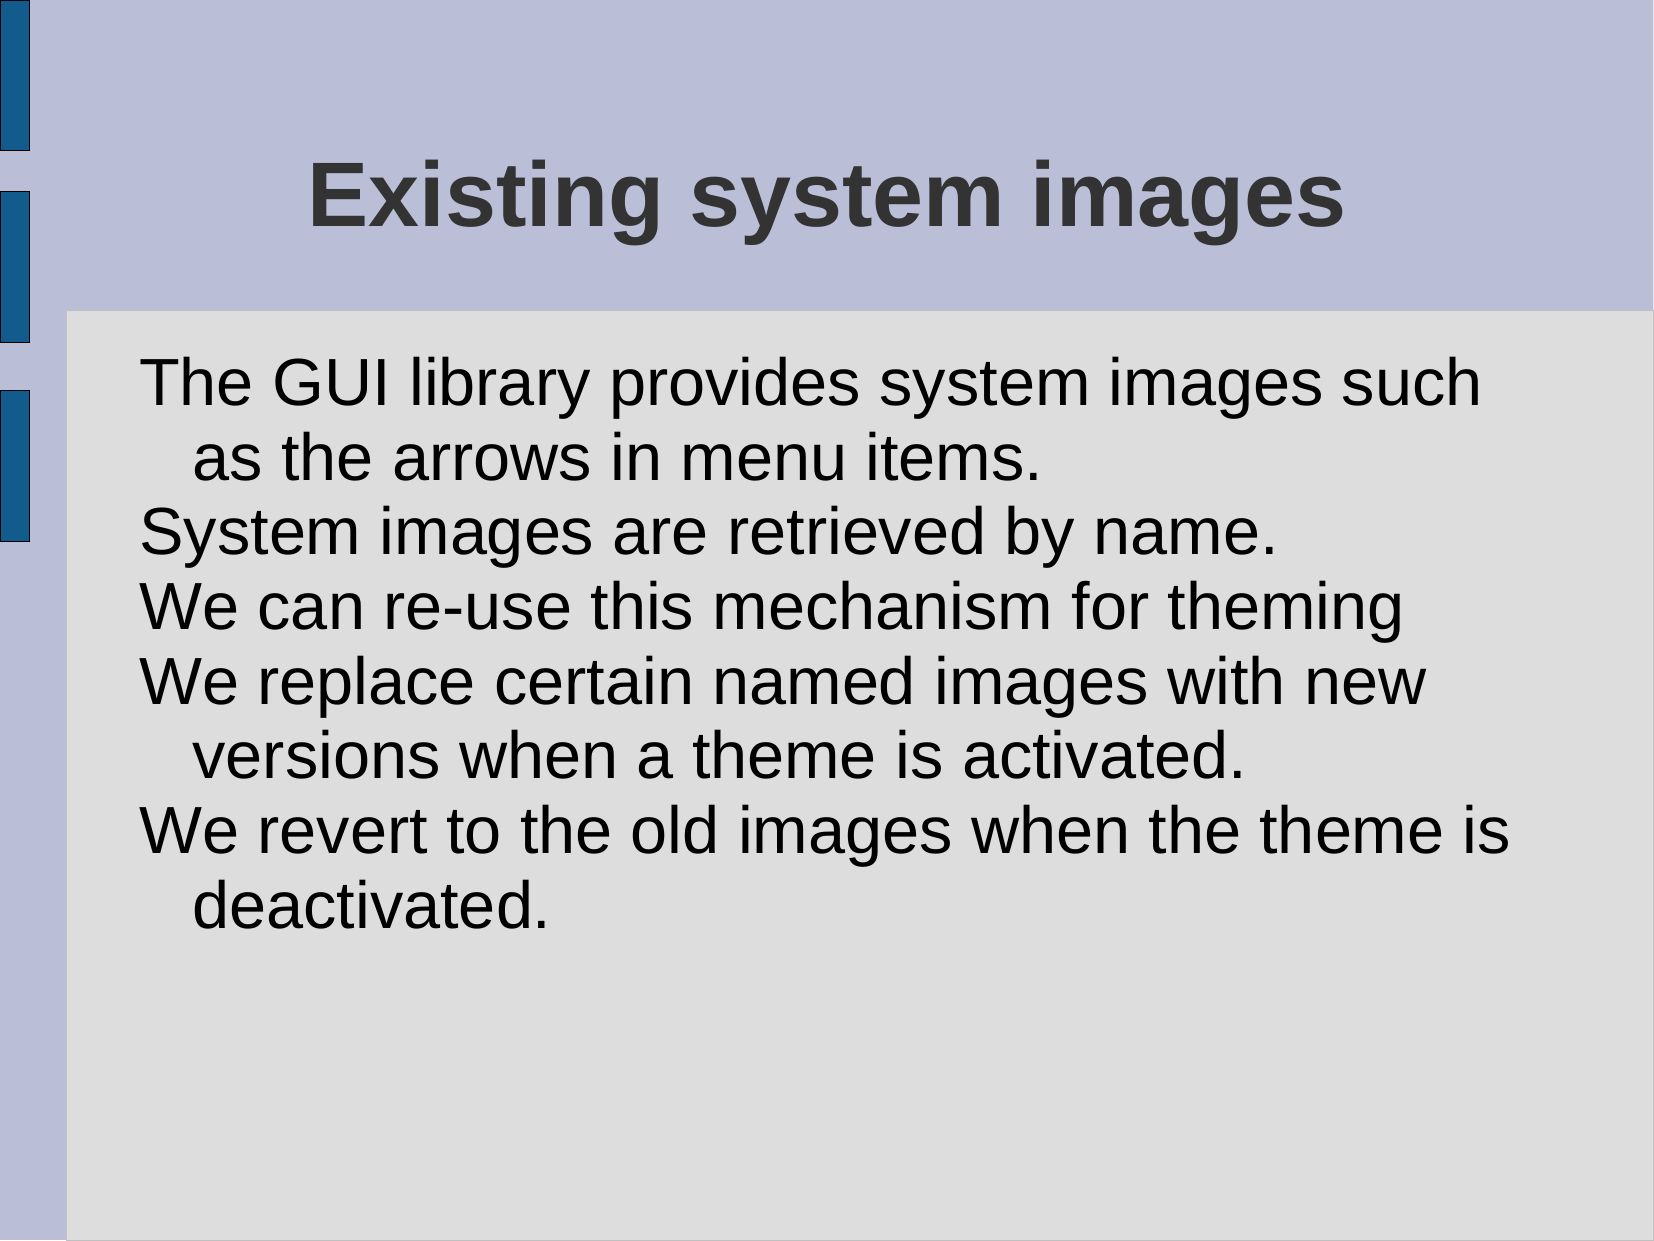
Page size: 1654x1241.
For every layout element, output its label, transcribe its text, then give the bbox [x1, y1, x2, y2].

title Existing system images [121, 98, 1534, 291]
list The GUI library provides system images such as the arrows in menu items. System images are retrieved by name. We can re-use this mechanism for theming We replace certain named images with new versions when a theme is activated. We revert to the old images when the theme is deactivated. [121, 344, 1534, 1112]
